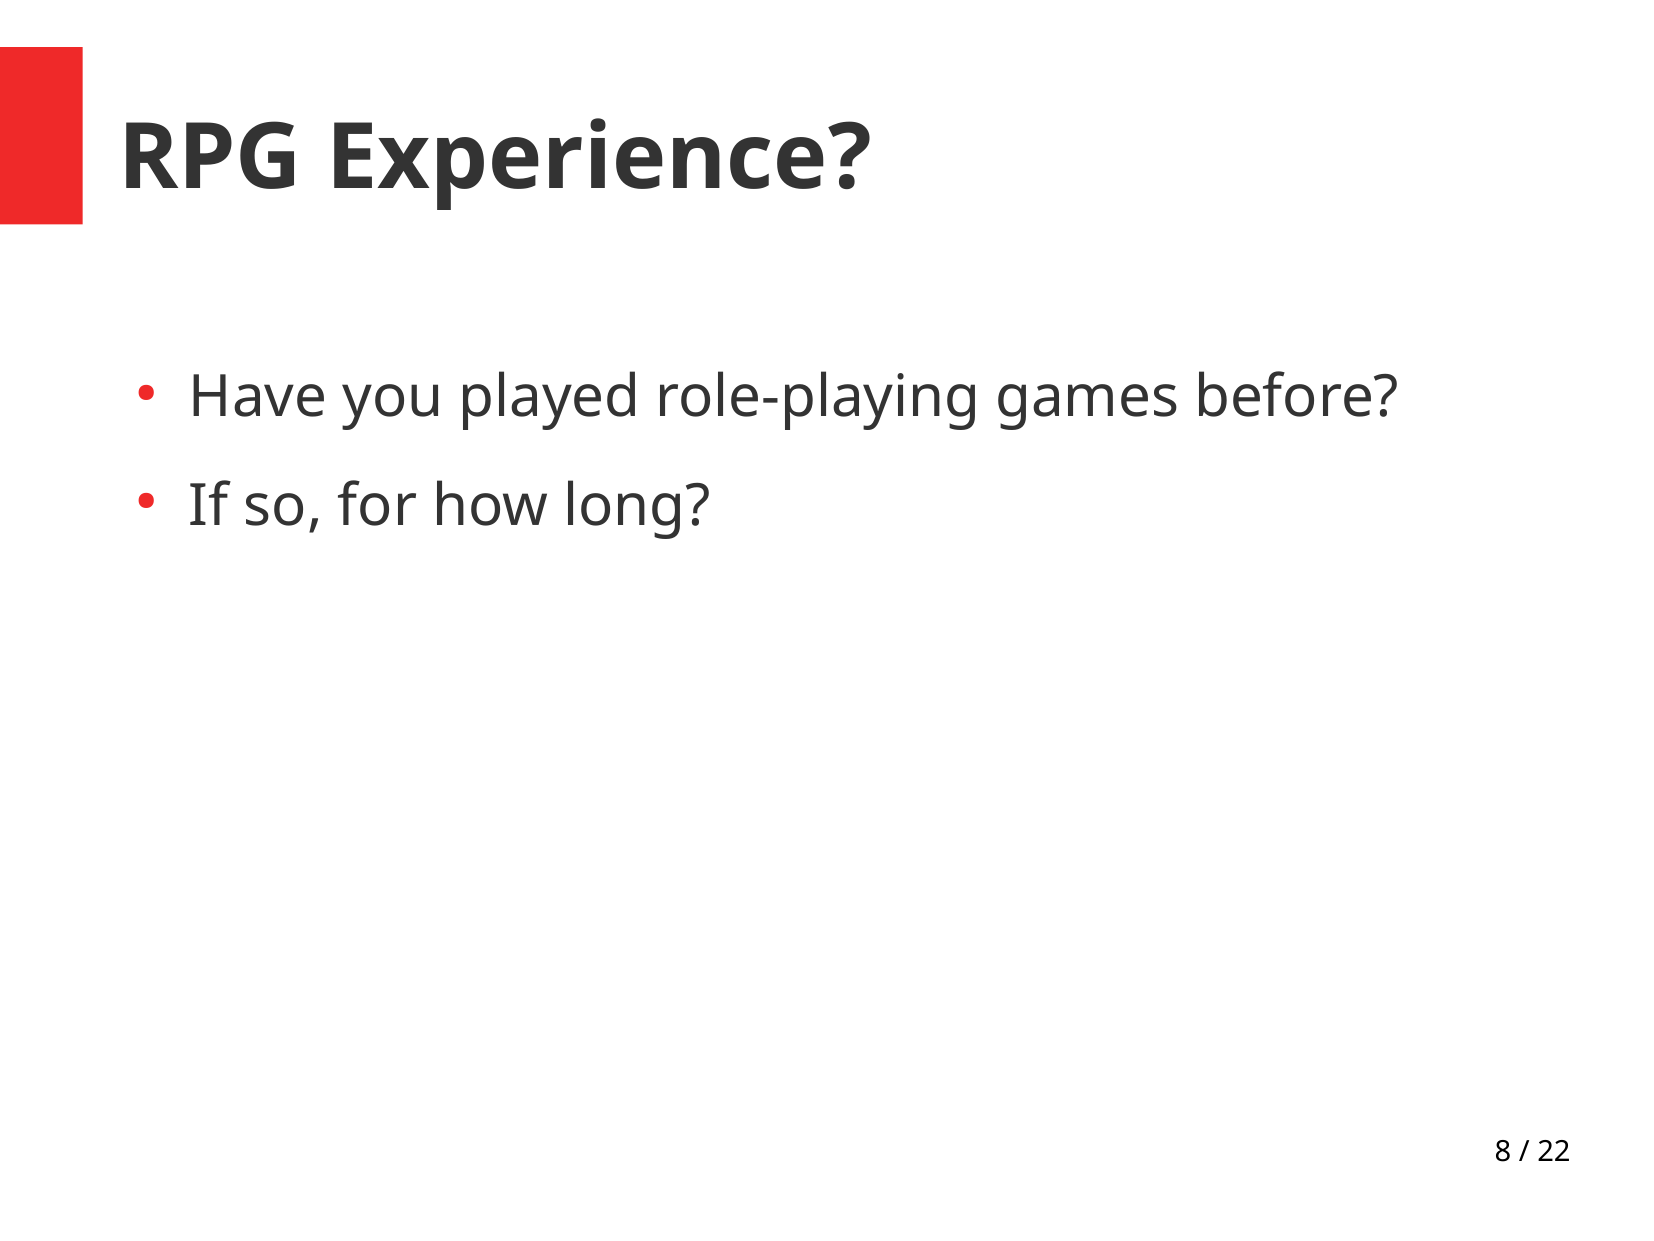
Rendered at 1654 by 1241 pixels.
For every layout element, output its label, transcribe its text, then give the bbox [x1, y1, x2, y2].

list Have you played role-playing games before? If so, for how long? [118, 354, 1536, 1074]
title RPG Experience? [118, 49, 1571, 257]
